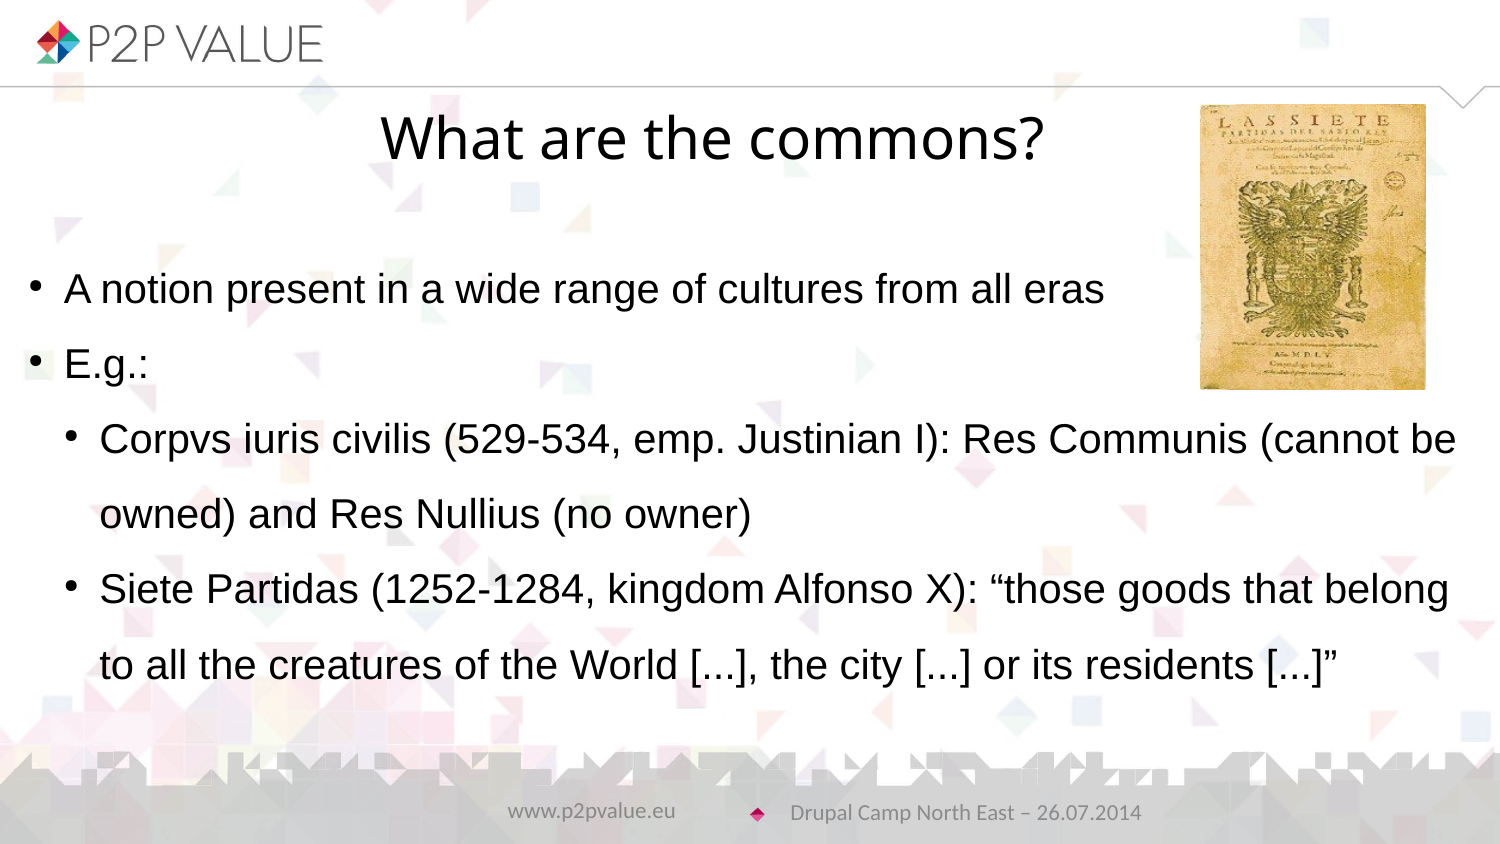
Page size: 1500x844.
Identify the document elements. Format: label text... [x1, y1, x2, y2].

subtitle A notion present in a wide range of cultures from all eras E.g.: Corpvs iuris civilis (529-534, emp. Justinian I): Res Communis (cannot be owned) and Res Nullius (no owner) Siete Partidas (1252-1284, kingdom Alfonso X): “those goods that belong to all the creatures of the World [...], the city [...] or its residents [...]” [15, 180, 1496, 736]
picture [0, 0, 1500, 844]
text_box Drupal Camp North East – 26.07.2014 [777, 788, 1470, 834]
title What are the commons? [60, 92, 1366, 180]
text_box www.p2pvalue.eu [501, 789, 720, 829]
